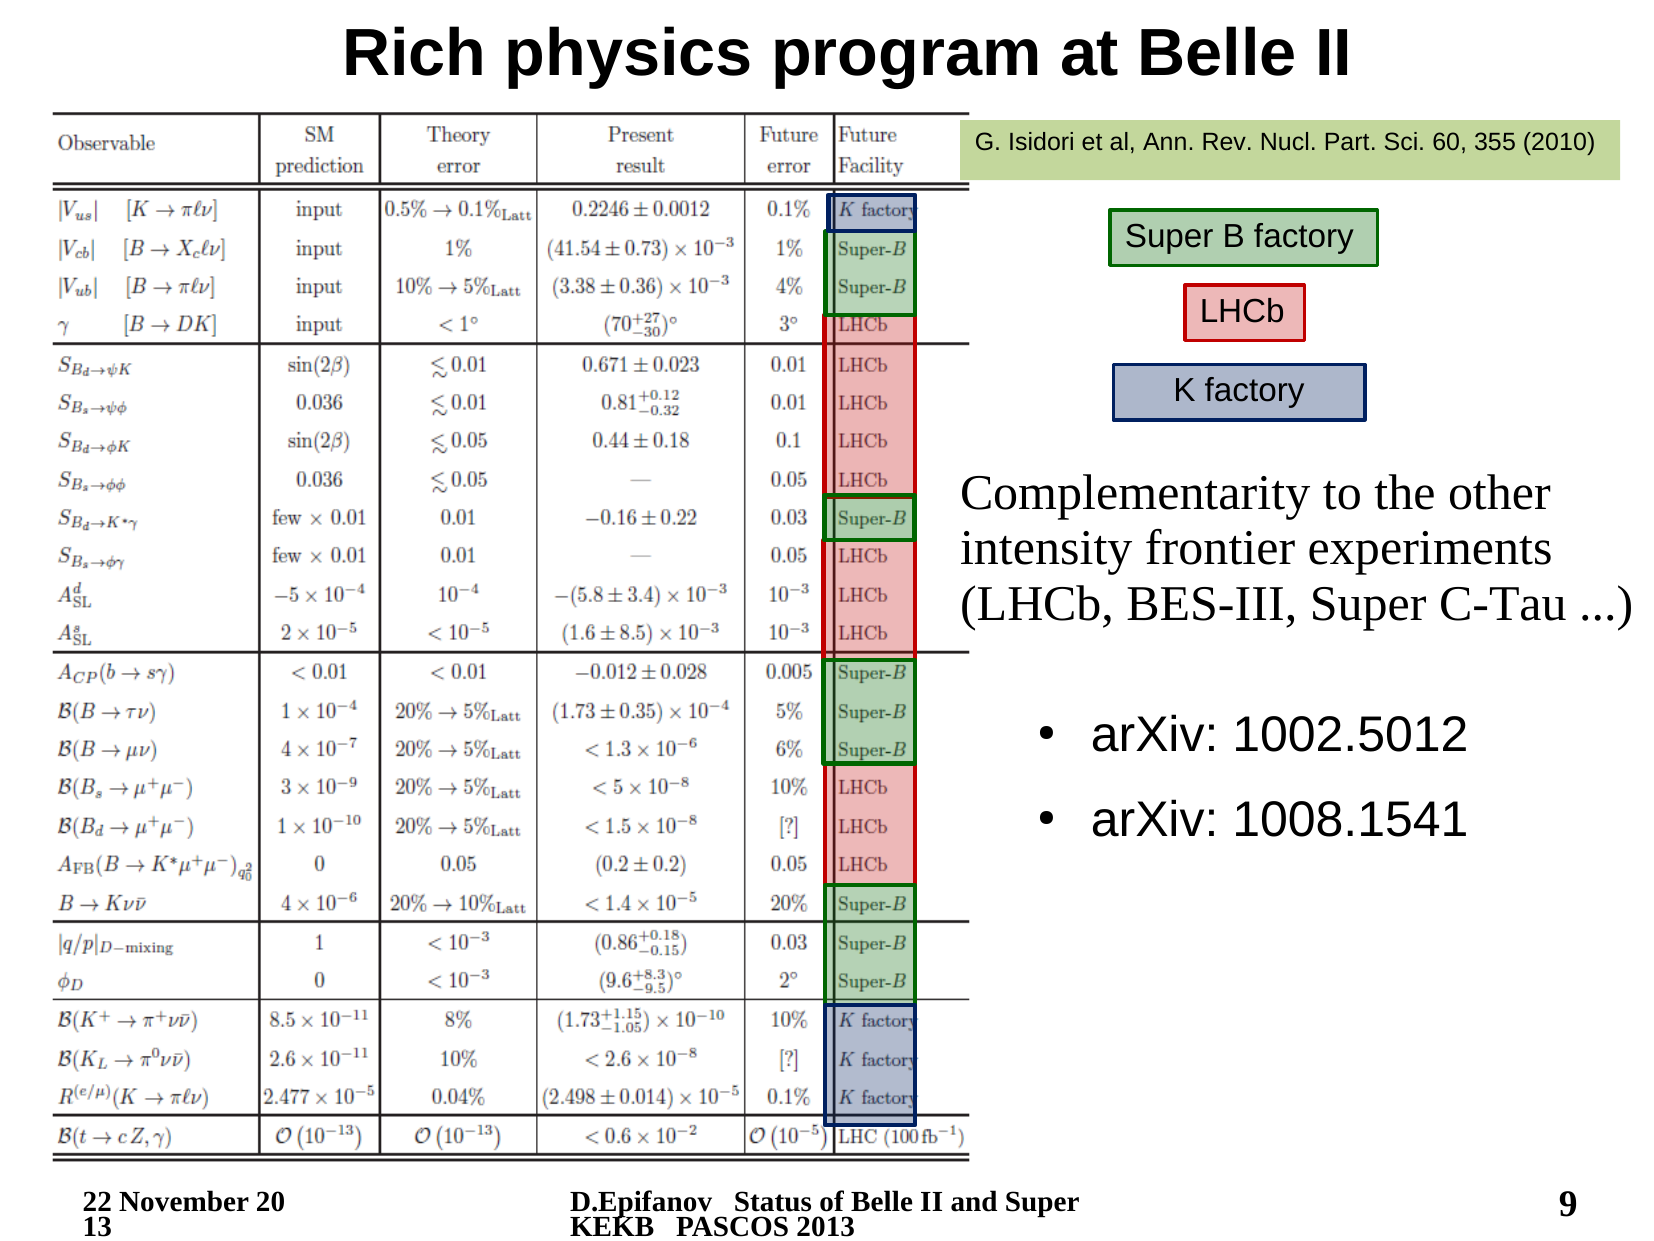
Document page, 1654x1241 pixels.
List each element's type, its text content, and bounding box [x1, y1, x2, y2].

title Rich physics program at Belle II [330, 15, 1366, 91]
text_box [823, 195, 916, 1126]
text_box Super B factory [1109, 209, 1378, 266]
list arXiv: 1002.5012 arXiv: 1008.1541 [1020, 706, 1546, 871]
text_box G. Isidori et al, Ann. Rev. Nucl. Part. Sci. 60, 355 (2010) [960, 120, 1621, 181]
text_box K factory [1113, 364, 1365, 420]
text_box LHCb [1185, 284, 1305, 341]
text_box Complementarity to the other intensity frontier experiments (LHCb, BES-III, Super C-Tau ...) [960, 465, 1636, 634]
picture [45, 104, 976, 1171]
